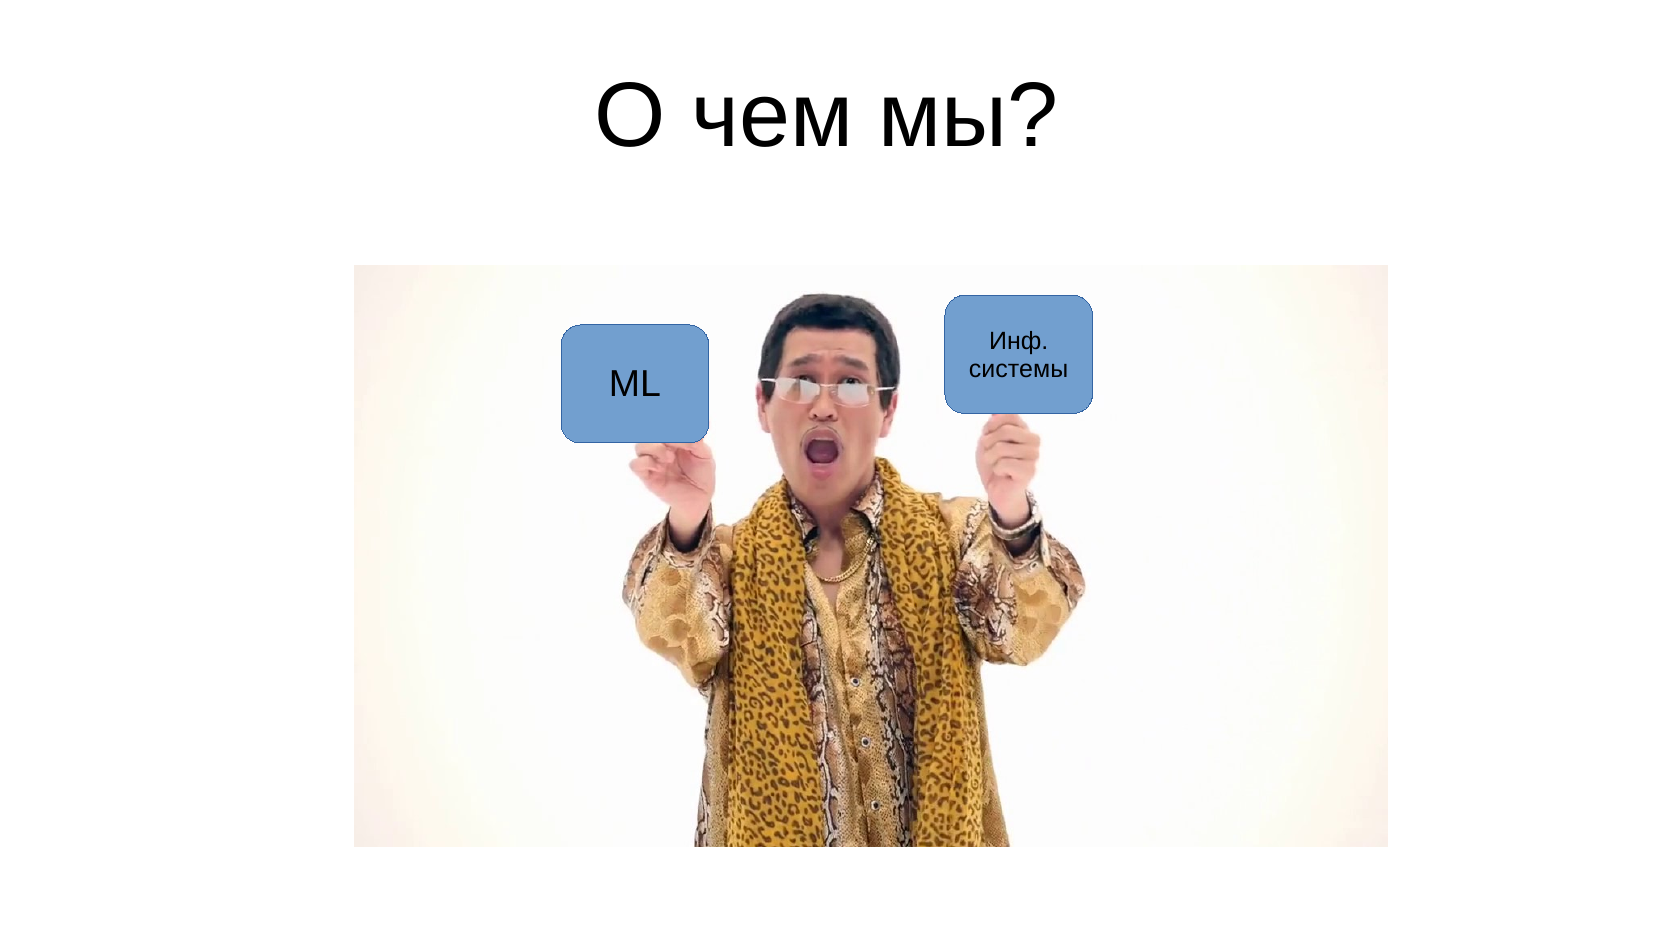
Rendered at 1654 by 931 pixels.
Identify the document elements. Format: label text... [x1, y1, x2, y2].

title О чем мы? [82, 37, 1571, 193]
text_box Инф. системы [944, 295, 1093, 414]
picture [354, 265, 1388, 847]
text_box ML [561, 324, 709, 443]
